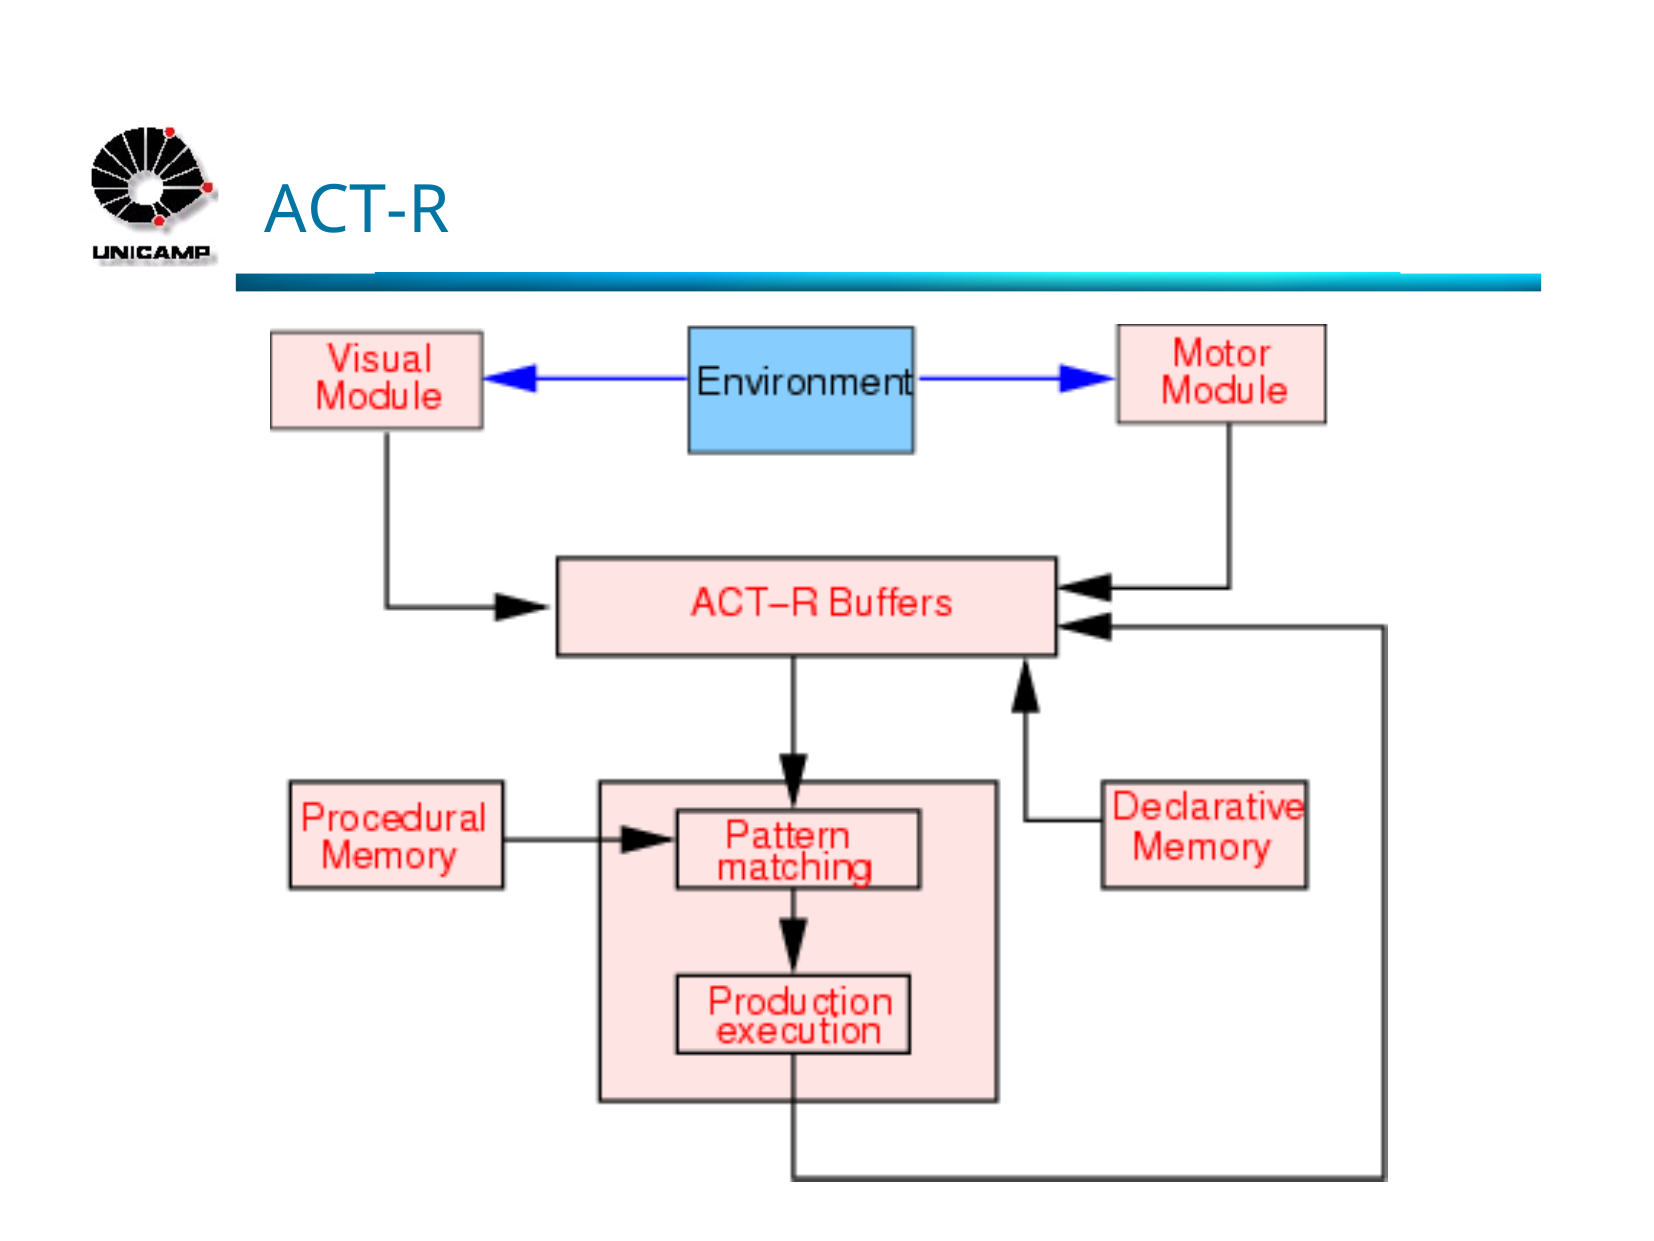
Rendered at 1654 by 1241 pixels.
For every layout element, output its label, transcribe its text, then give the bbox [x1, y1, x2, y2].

picture [125, 272, 1654, 295]
title ACT-R [264, 42, 1534, 250]
picture [270, 324, 1388, 1182]
